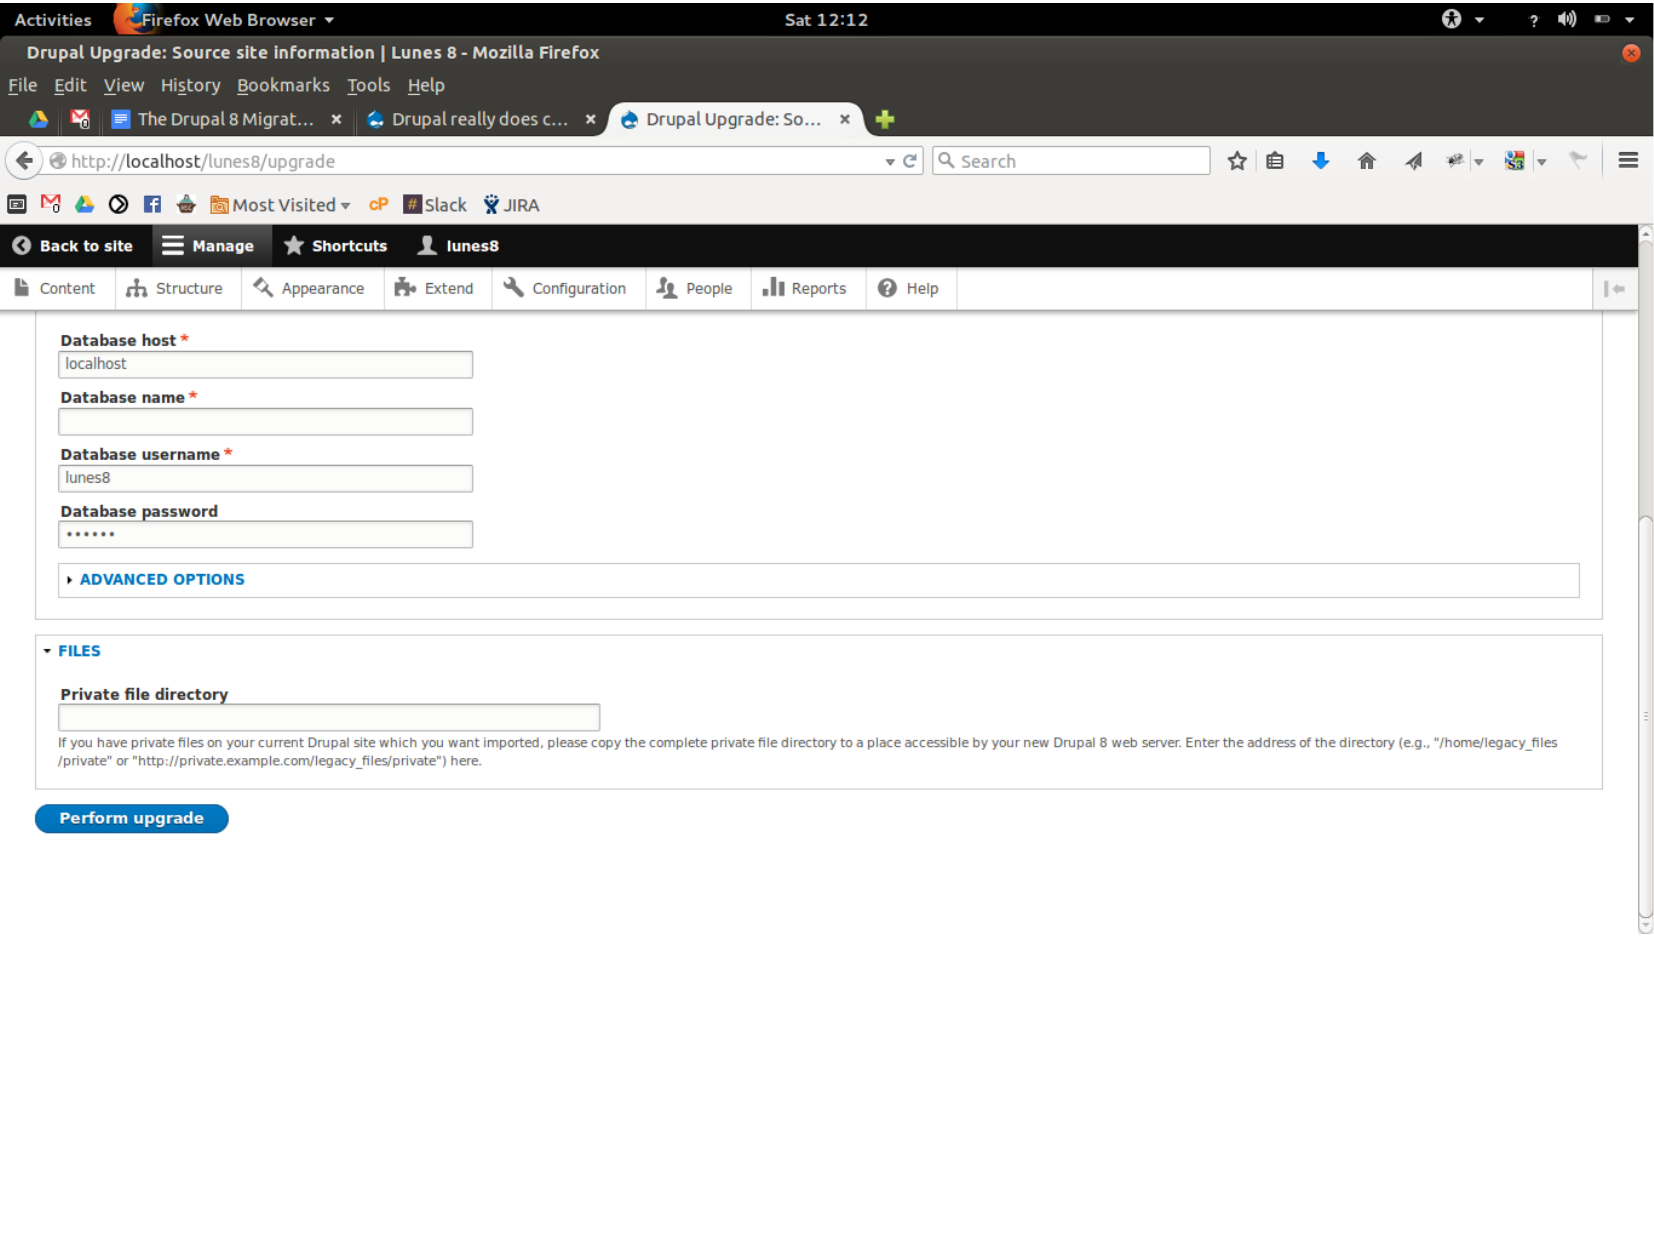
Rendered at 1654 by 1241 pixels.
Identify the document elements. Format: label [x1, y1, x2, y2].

picture [0, 3, 1654, 934]
